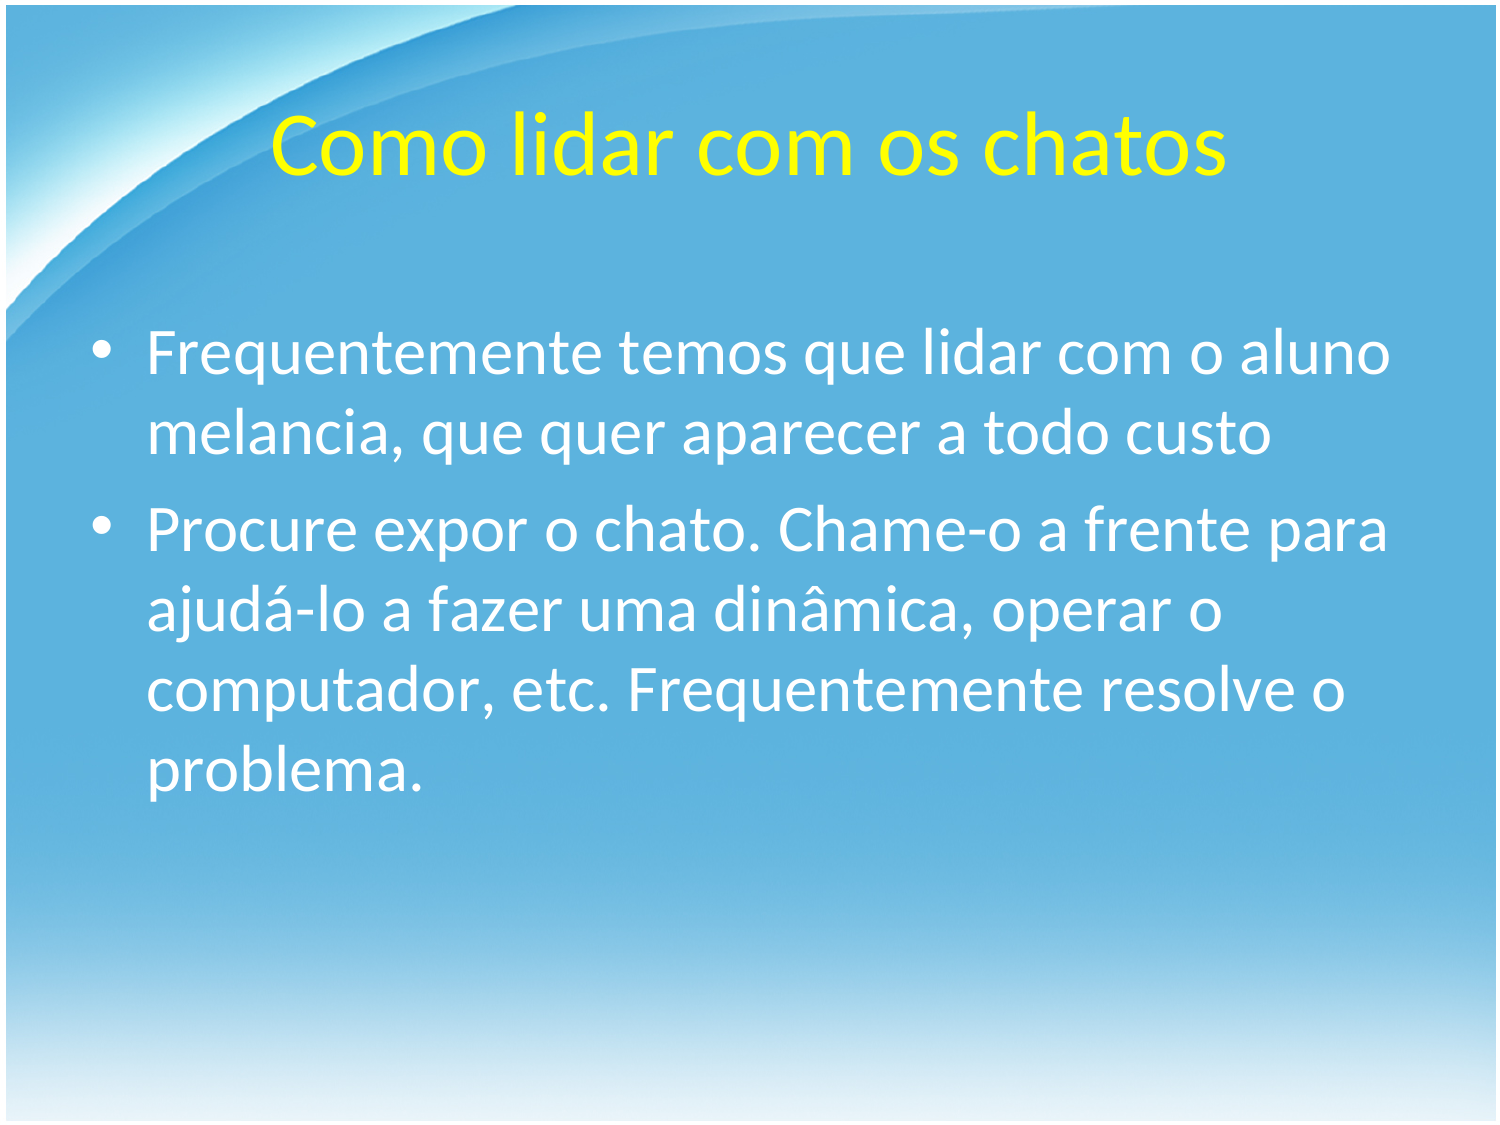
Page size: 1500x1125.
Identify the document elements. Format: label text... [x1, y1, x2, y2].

picture [0, 0, 1500, 1125]
title Como lidar com os chatos [75, 21, 1425, 257]
text_box Frequentemente temos que lidar com o aluno melancia, que quer aparecer a todo custo Procure expor o chato. Chame-o a frente para ajudá-lo a fazer uma dinâmica, operar o computador, etc. Frequentemente resolve o problema. [75, 300, 1426, 1043]
